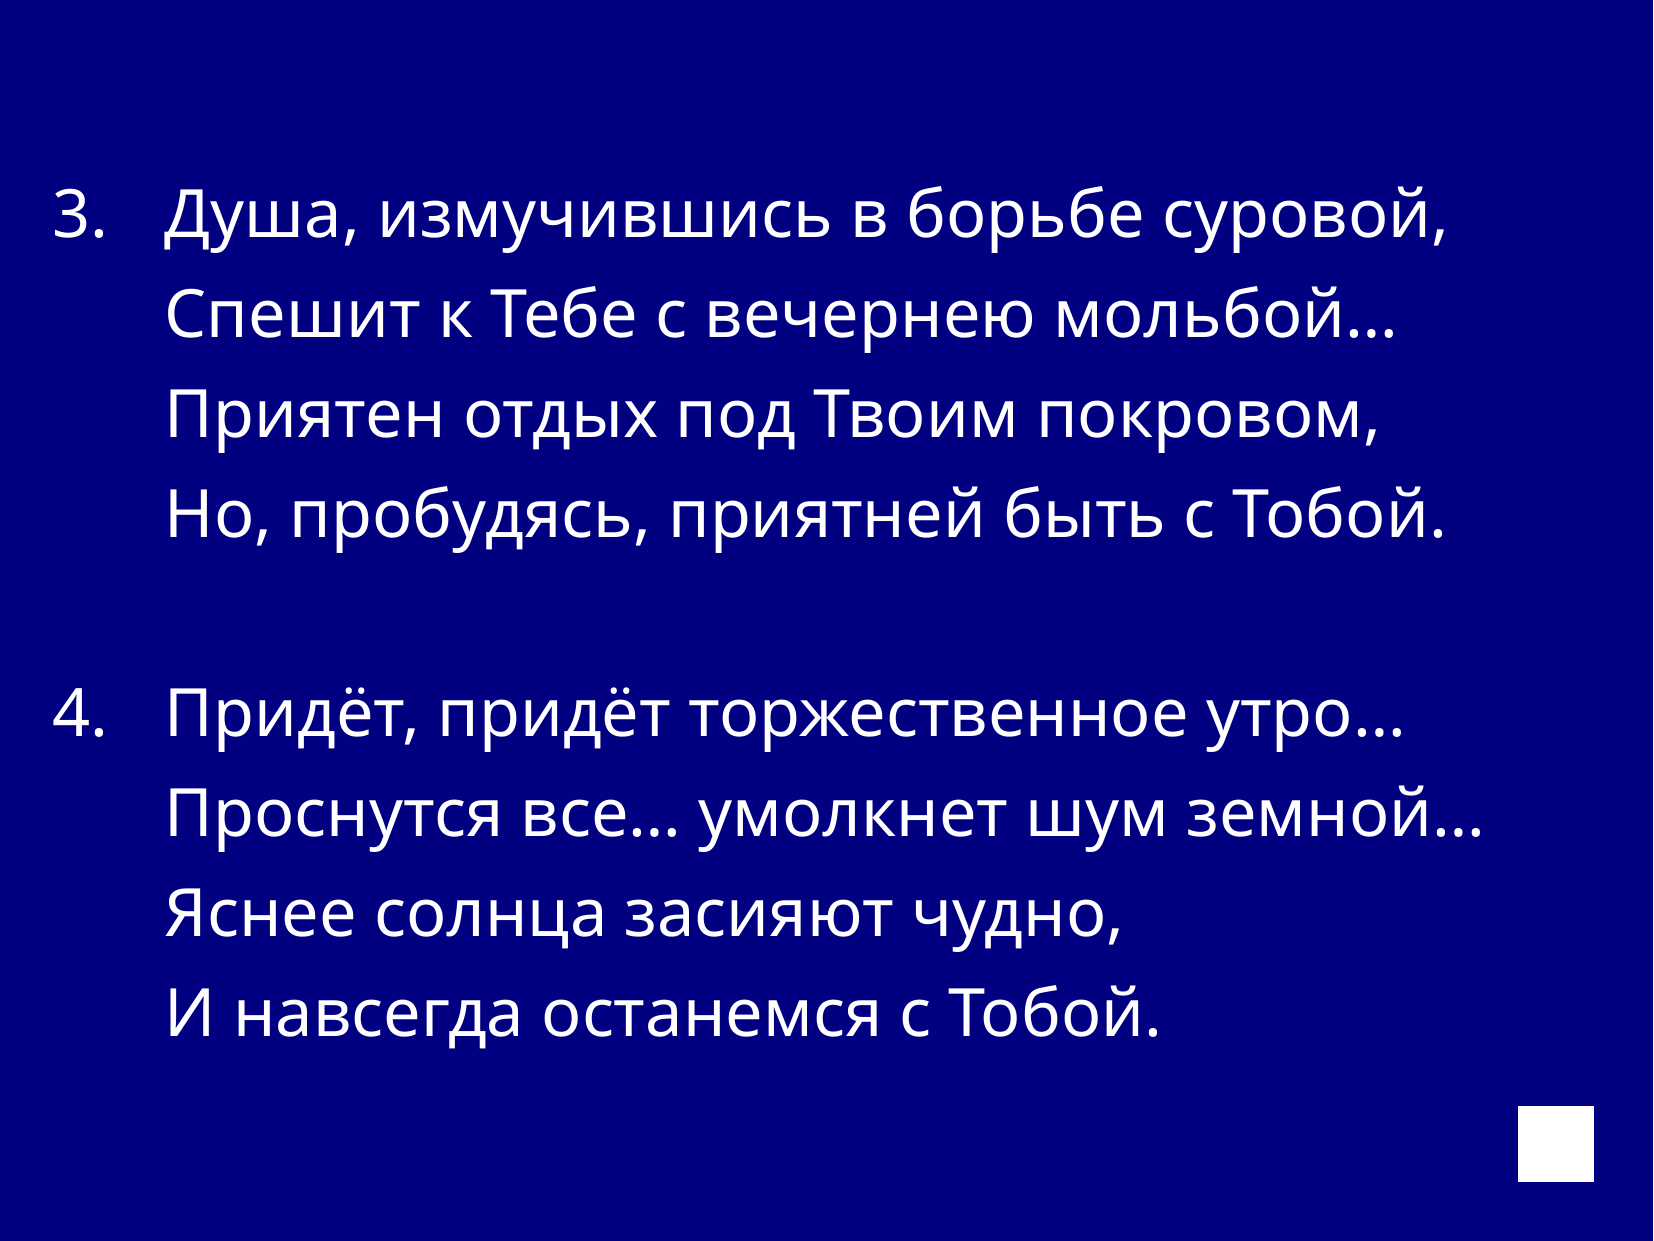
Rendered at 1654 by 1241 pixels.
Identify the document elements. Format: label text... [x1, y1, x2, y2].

text_box [1518, 1163, 1594, 1182]
text_box 3. Душа, измучившись в борьбе суровой, Спешит к Тебе с вечернею мольбой… Приятен отдых под Твоим покровом, Но, пробудясь, приятней быть с Тобой. 4. Придёт, придёт торжественное утро… Проснутся все… умолкнет шум земной… Яснее солнца засияют чудно, И навсегда останемся с Тобой. [37, 150, 1653, 1163]
